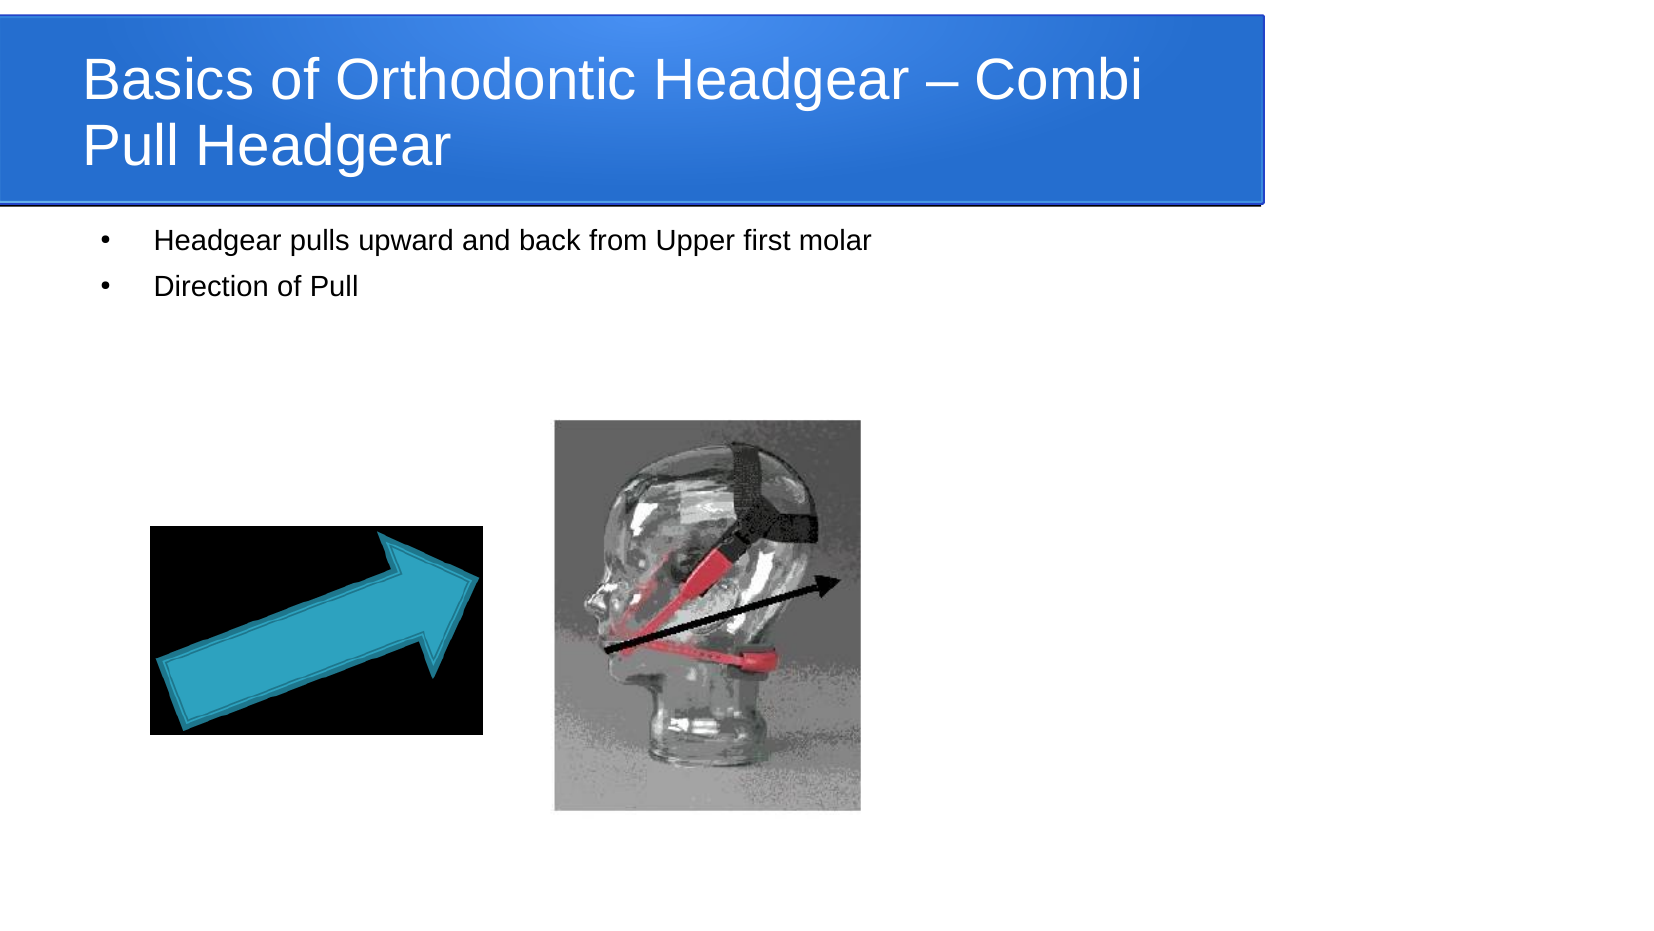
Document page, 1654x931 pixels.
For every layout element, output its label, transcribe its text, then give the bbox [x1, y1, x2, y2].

list Headgear pulls upward and back from Upper first molar Direction of Pull [82, 224, 1571, 764]
title Basics of Orthodontic Headgear – Combi Pull Headgear [82, 35, 1235, 189]
picture [150, 526, 483, 736]
picture [540, 419, 869, 820]
